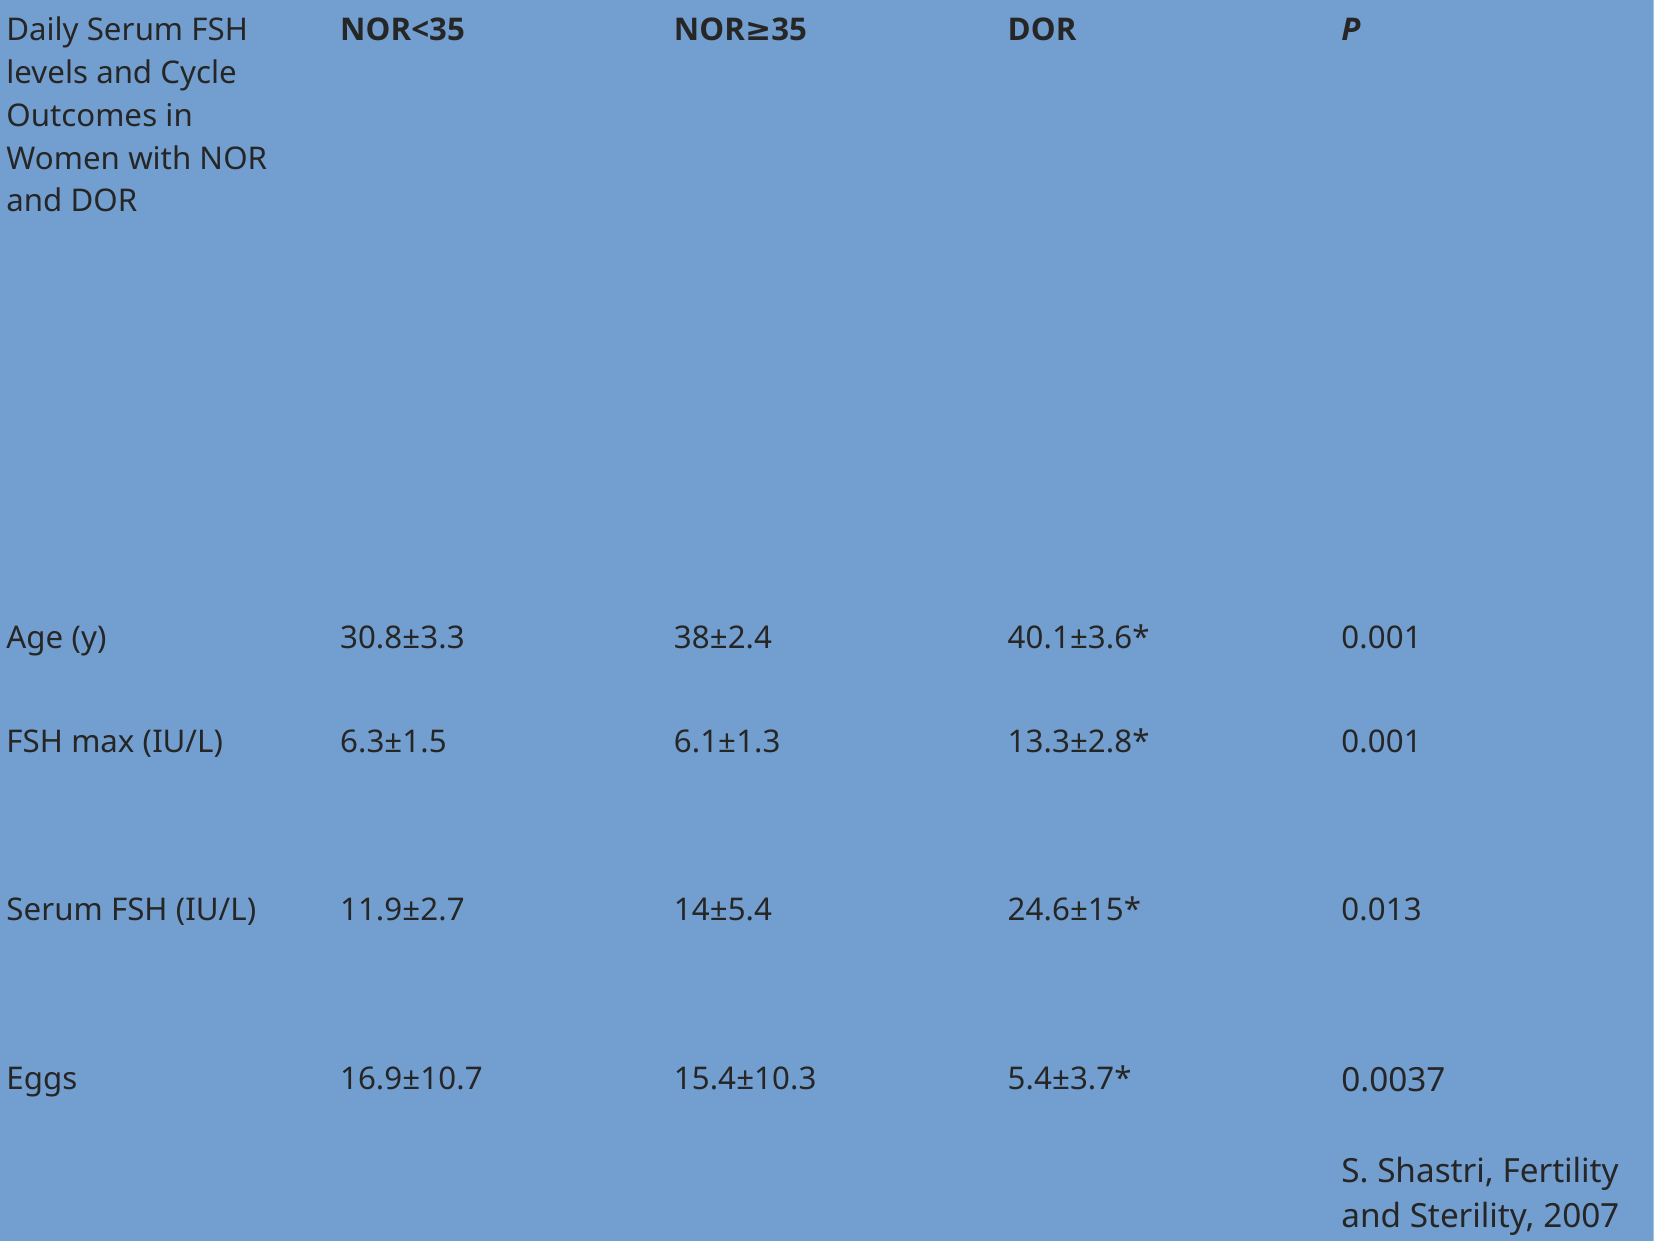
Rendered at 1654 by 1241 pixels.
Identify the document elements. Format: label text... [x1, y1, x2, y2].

table_cell 24.6±15* [993, 880, 1327, 1049]
table_cell 0.0037 S. Shastri, Fertility and Sterility, 2007 [1327, 1049, 1654, 1241]
table_cell 6.1±1.3 [659, 711, 993, 880]
table_cell 0.001 [1327, 608, 1654, 711]
table_cell 6.3±1.5 [325, 711, 659, 880]
table_header NOR<35 [325, 0, 659, 608]
table_cell 0.001 [1327, 711, 1654, 880]
table_cell FSH max (IU/L) [0, 711, 325, 880]
table_cell 13.3±2.8* [993, 711, 1327, 880]
table_cell Age (y) [0, 608, 325, 711]
table_header NOR≥35 [659, 0, 993, 608]
table_header DOR [993, 0, 1327, 608]
table_cell 16.9±10.7 [325, 1049, 659, 1241]
table_header Daily Serum FSH levels and Cycle Outcomes in Women with NOR and DOR [0, 0, 325, 608]
table_cell 11.9±2.7 [325, 880, 659, 1049]
table_cell 30.8±3.3 [325, 608, 659, 711]
table_cell Serum FSH (IU/L) [0, 880, 325, 1049]
table_cell 40.1±3.6* [993, 608, 1327, 711]
table_cell 14±5.4 [659, 880, 993, 1049]
table_cell 5.4±3.7* [993, 1049, 1327, 1241]
table_header P [1327, 0, 1654, 608]
table_cell 15.4±10.3 [659, 1049, 993, 1241]
table_cell 38±2.4 [659, 608, 993, 711]
table_cell Eggs [0, 1049, 325, 1241]
table_cell 0.013 [1327, 880, 1654, 1049]
